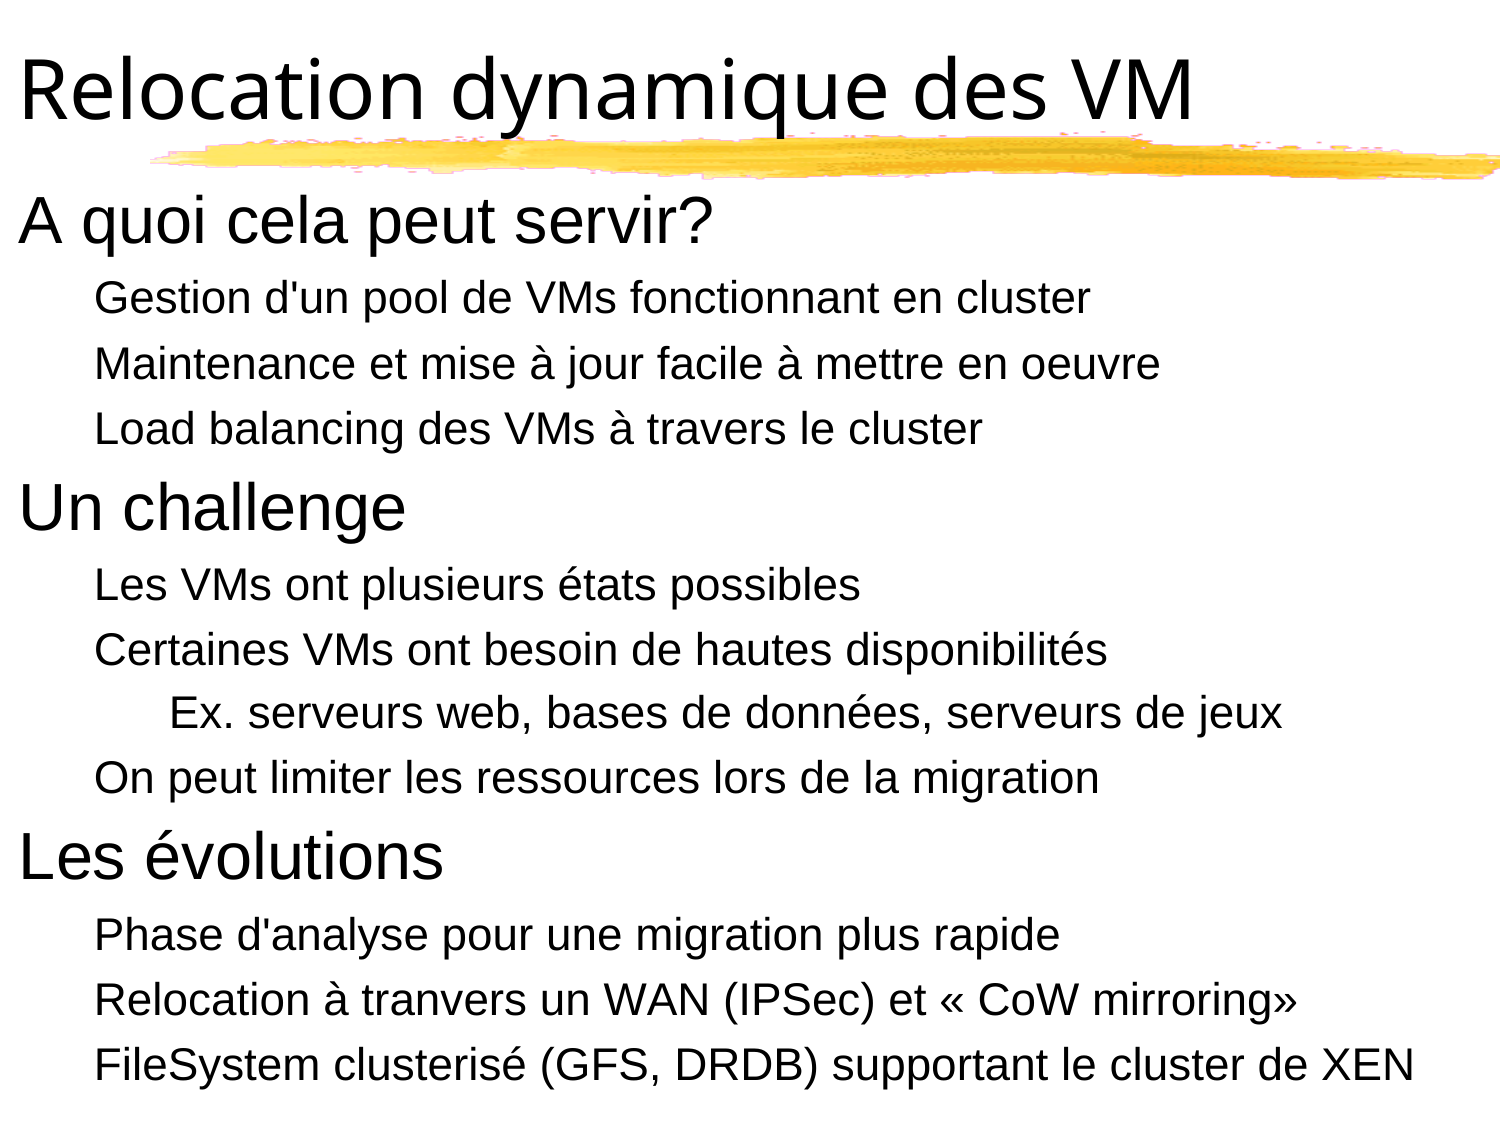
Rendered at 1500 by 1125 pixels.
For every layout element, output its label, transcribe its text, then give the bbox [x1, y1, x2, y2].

picture [150, 147, 1500, 177]
title Relocation dynamique des VM [2, 6, 1500, 147]
list A quoi cela peut servir? Gestion d'un pool de VMs fonctionnant en cluster Maintenance et mise à jour facile à mettre en oeuvre Load balancing des VMs à travers le cluster Un challenge Les VMs ont plusieurs états possibles Certaines VMs ont besoin de hautes disponibilités Ex. serveurs web, bases de données, serveurs de jeux On peut limiter les ressources lors de la migration Les évolutions Phase d'analyse pour une migration plus rapide Relocation à tranvers un WAN (IPSec) et « CoW mirroring» FileSystem clusterisé (GFS, DRDB) supportant le cluster de XEN [4, 177, 1500, 1097]
